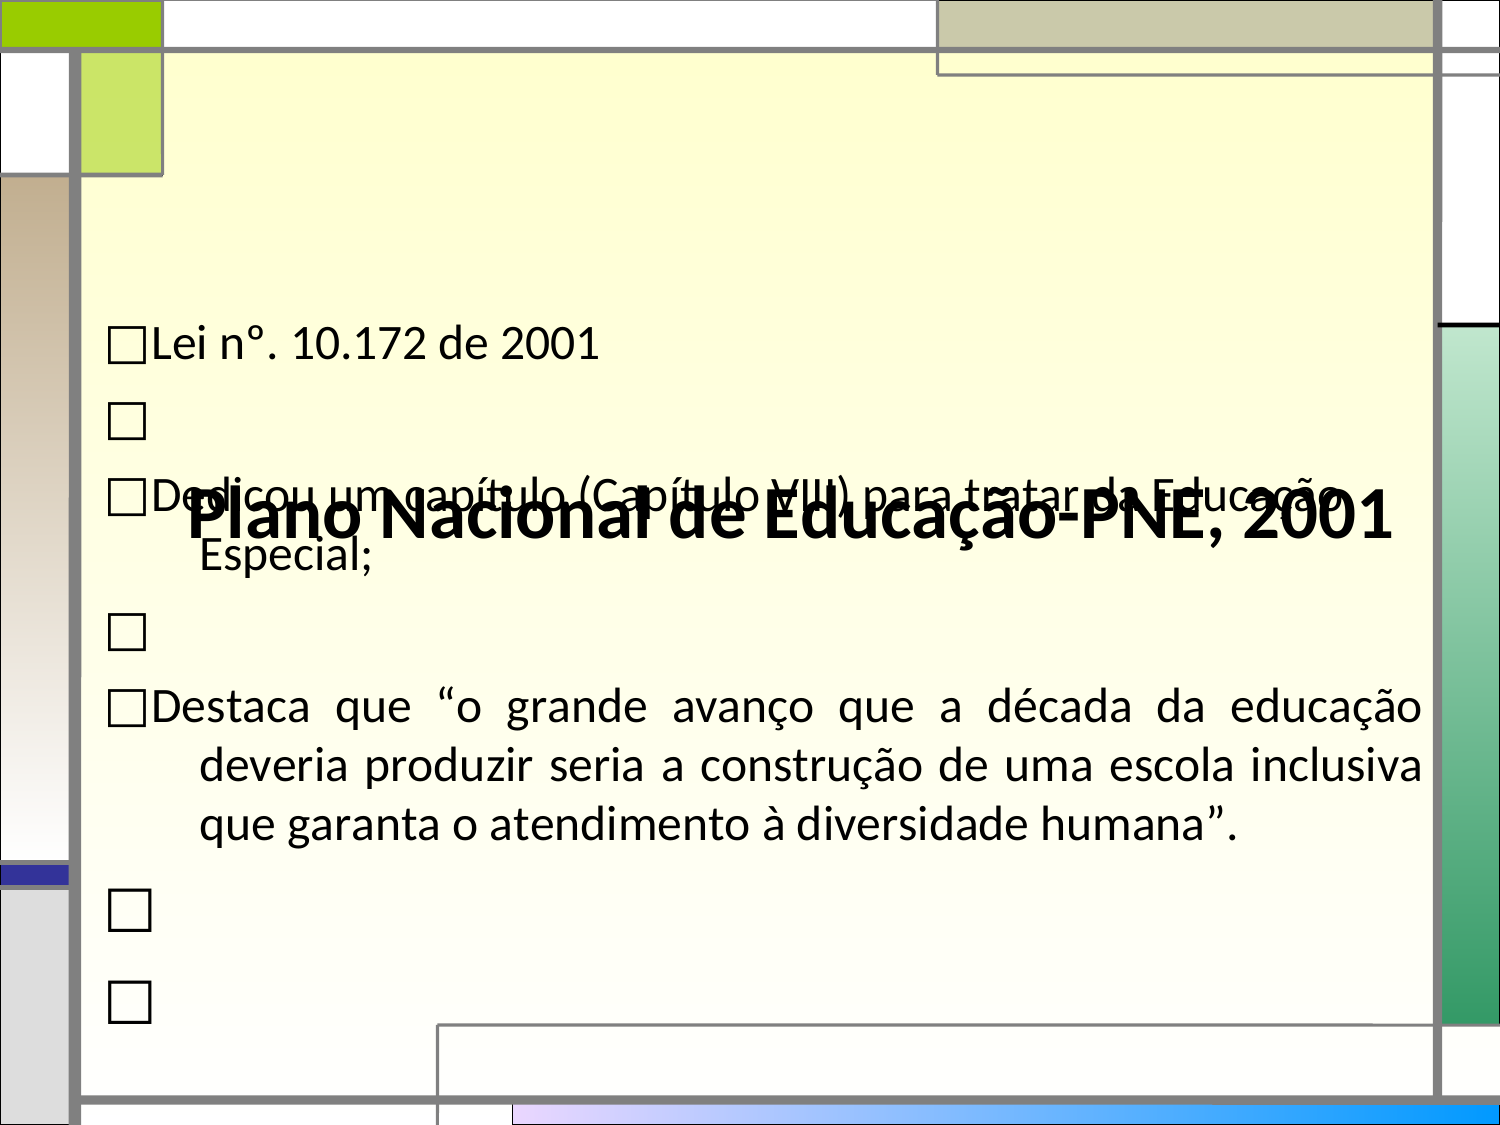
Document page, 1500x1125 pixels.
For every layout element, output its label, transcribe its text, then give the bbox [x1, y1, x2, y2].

list Lei nº. 10.172 de 2001 Dedicou um capítulo (Capítulo VIII) para tratar da Educação Especial; Destaca que “o grande avanço que a década da educação deveria produzir seria a construção de uma escola inclusiva que garanta o atendimento à diversidade humana”. [88, 302, 1439, 864]
title Plano Nacional de Educação-PNE, 2001 [100, 66, 1500, 220]
